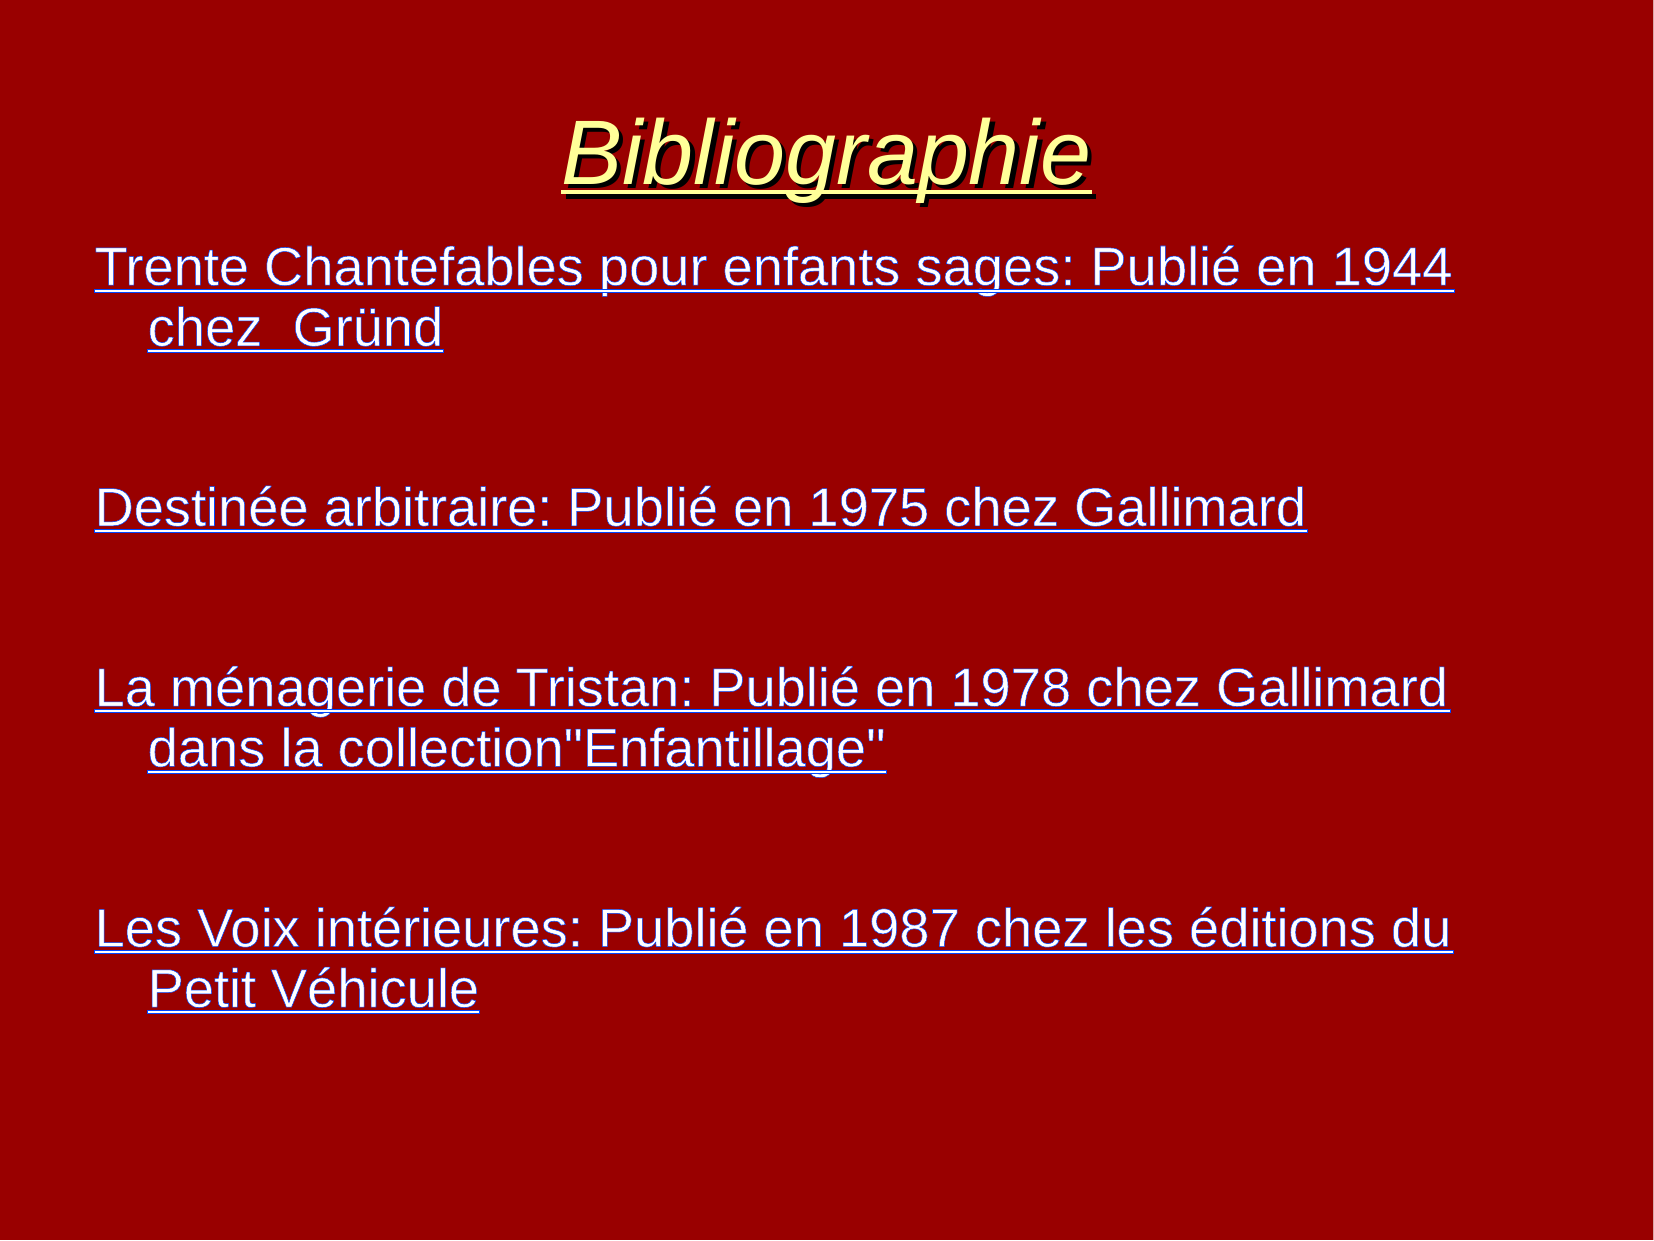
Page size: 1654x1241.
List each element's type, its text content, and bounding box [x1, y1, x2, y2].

list Trente Chantefables pour enfants sages: Publié en 1944 chez Gründ Destinée arbitraire: Publié en 1975 chez Gallimard La ménagerie de Tristan: Publié en 1978 chez Gallimard dans la collection"Enfantillage" Les Voix intérieures: Publié en 1987 chez les éditions du Petit Véhicule [76, 236, 1565, 1055]
title Bibliographie [82, 49, 1571, 257]
